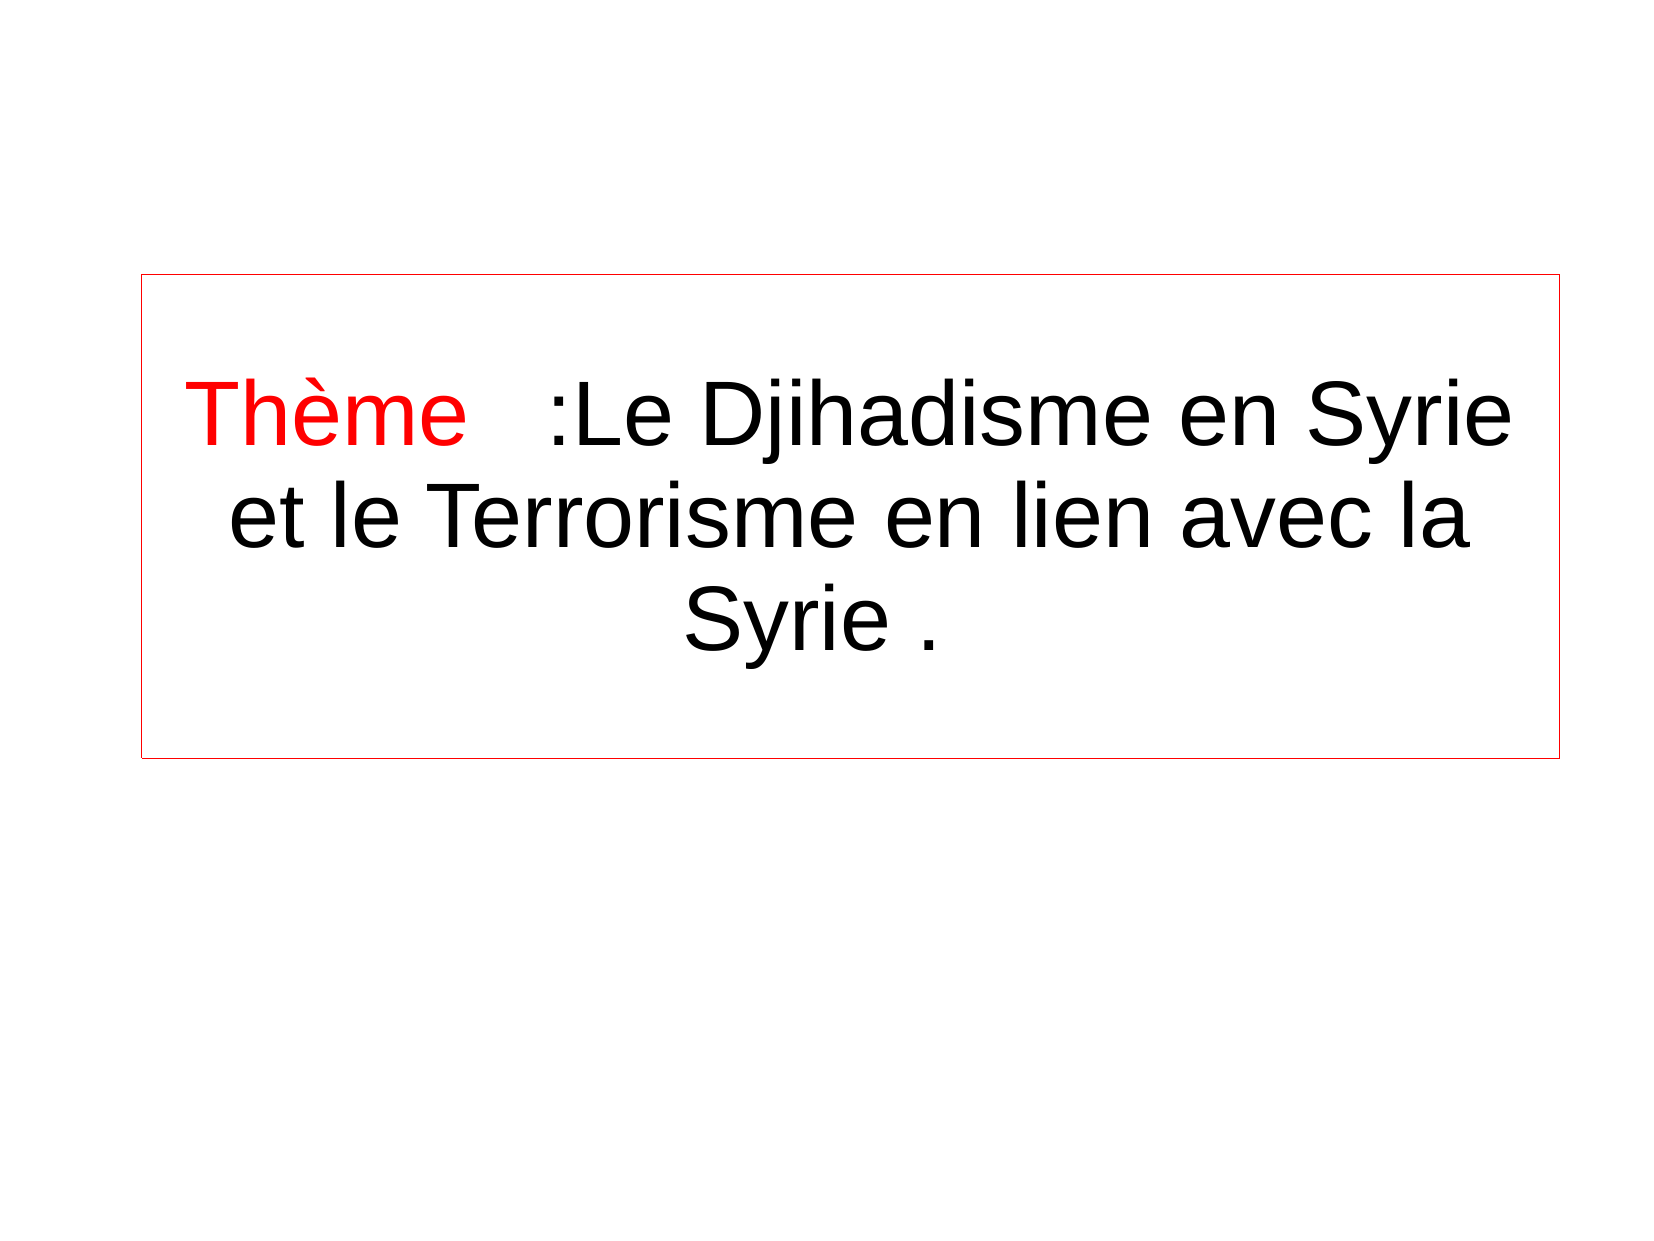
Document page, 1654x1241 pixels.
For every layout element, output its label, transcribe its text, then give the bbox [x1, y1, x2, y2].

title Thème :Le Djihadisme en Syrie et le Terrorisme en lien avec la Syrie . [141, 274, 1560, 759]
